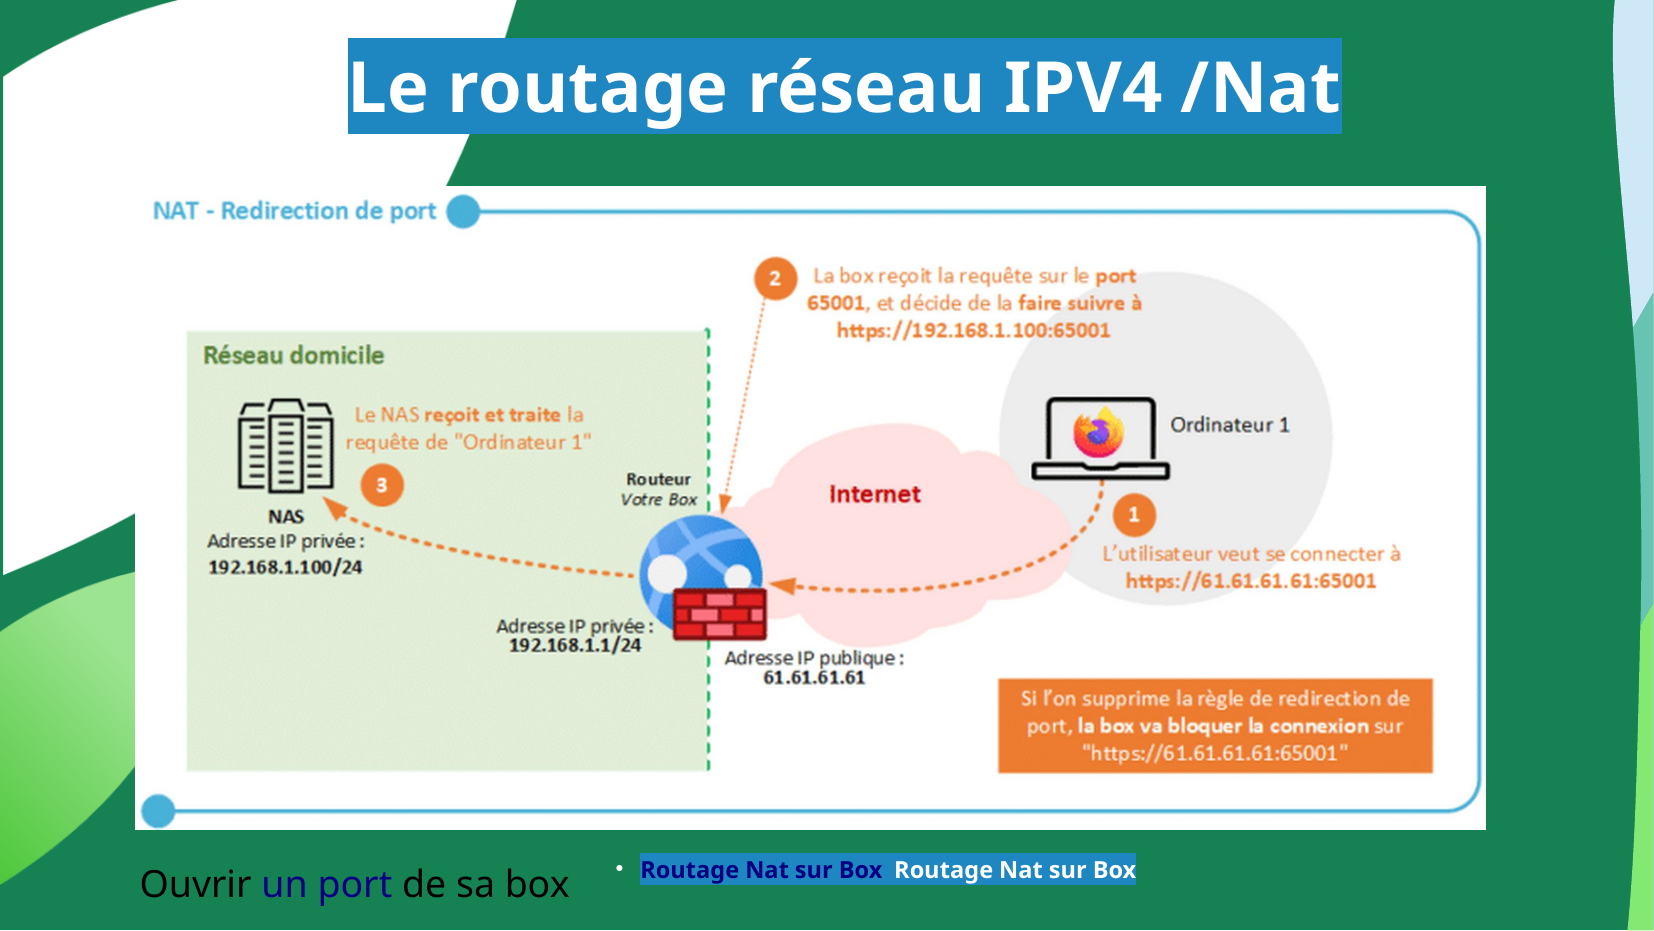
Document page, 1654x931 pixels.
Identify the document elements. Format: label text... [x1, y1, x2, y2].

picture [0, 0, 1486, 885]
list Routage Nat sur Box Routage Nat sur Box [607, 830, 1198, 908]
text_box Ouvrir un port de sa box [124, 850, 613, 922]
title Le routage réseau IPV4 /Nat [221, 35, 1468, 184]
